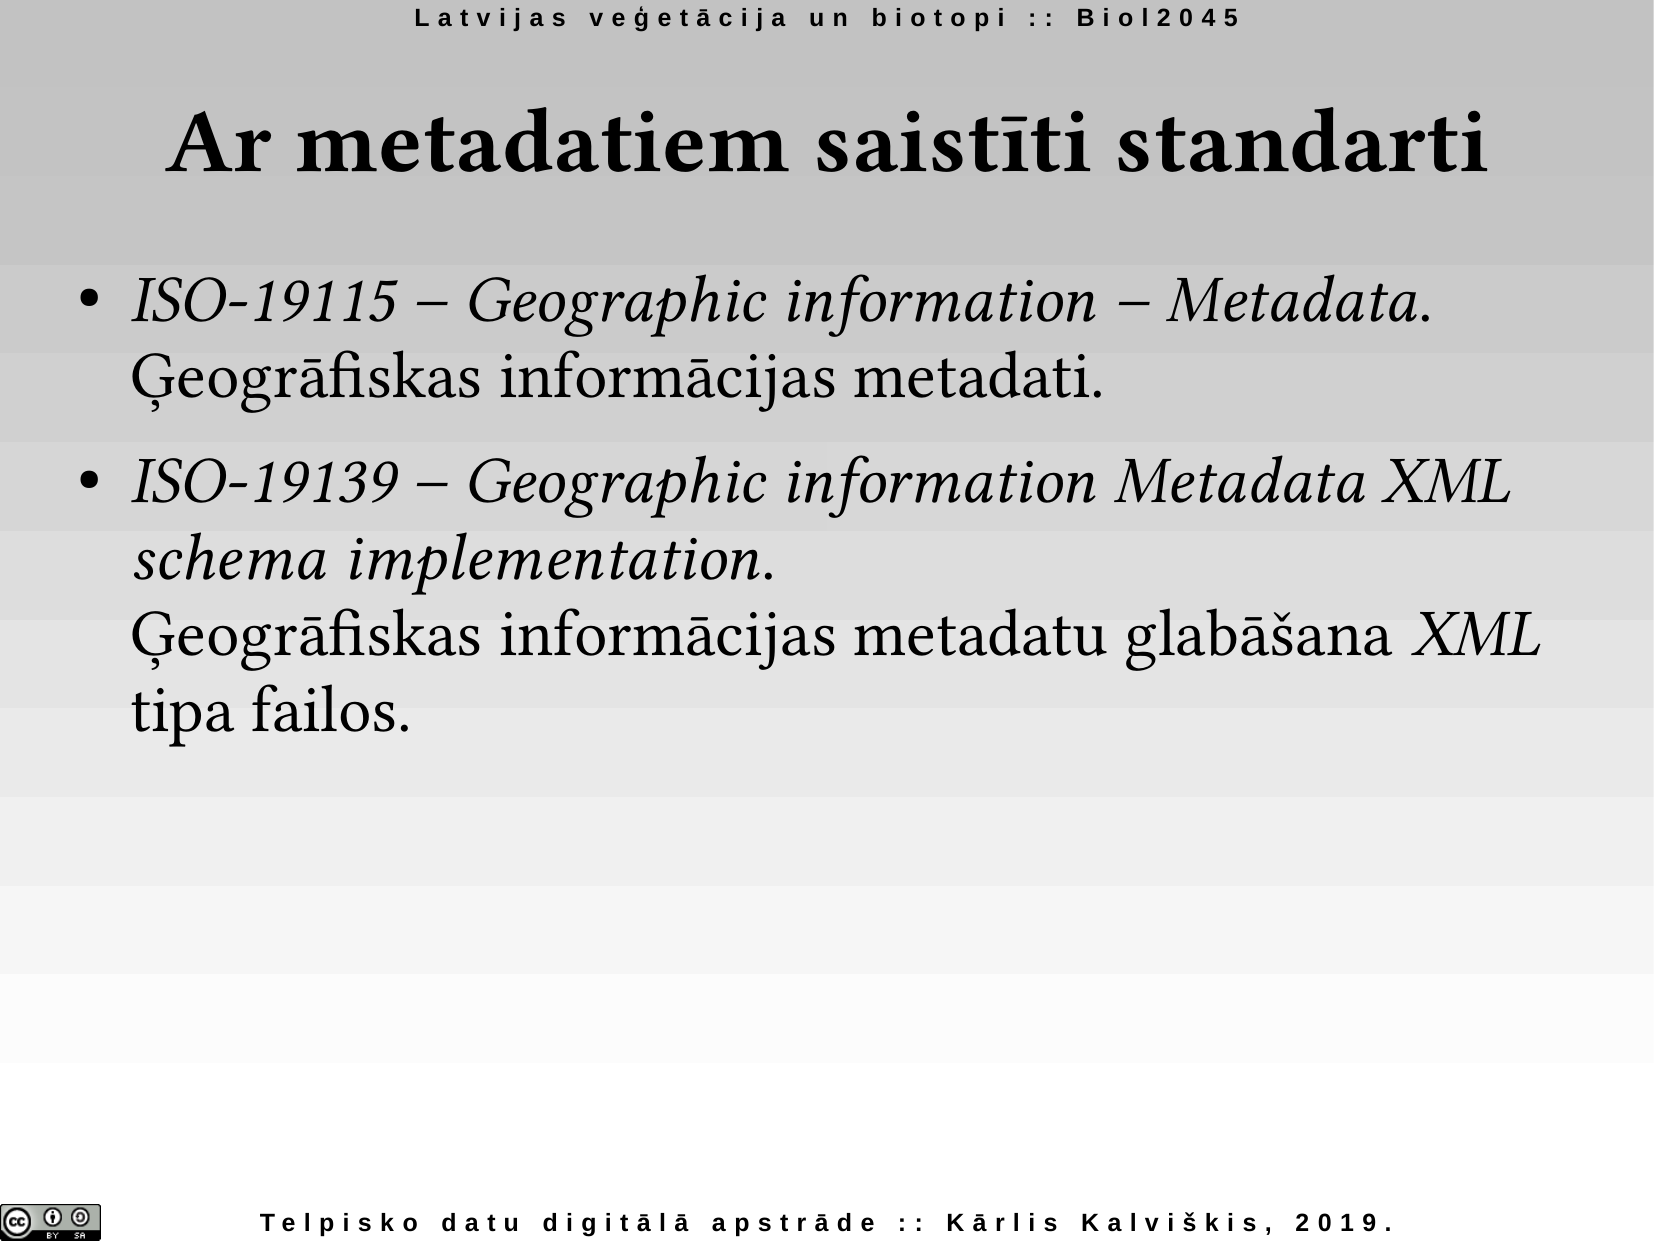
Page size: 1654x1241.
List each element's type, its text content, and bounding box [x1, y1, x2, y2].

picture [0, 0, 1654, 1241]
list ISO-19115 – Geographic information – Metadata. Ģeogrāfiskas informācijas metadati. ISO-19139 – Geographic information Metadata XML schema implementation. Ģeogrāfiskas informācijas metadatu glabāšana XML tipa failos. [59, 261, 1596, 981]
title Ar metadatiem saistīti standarti [59, 37, 1596, 246]
